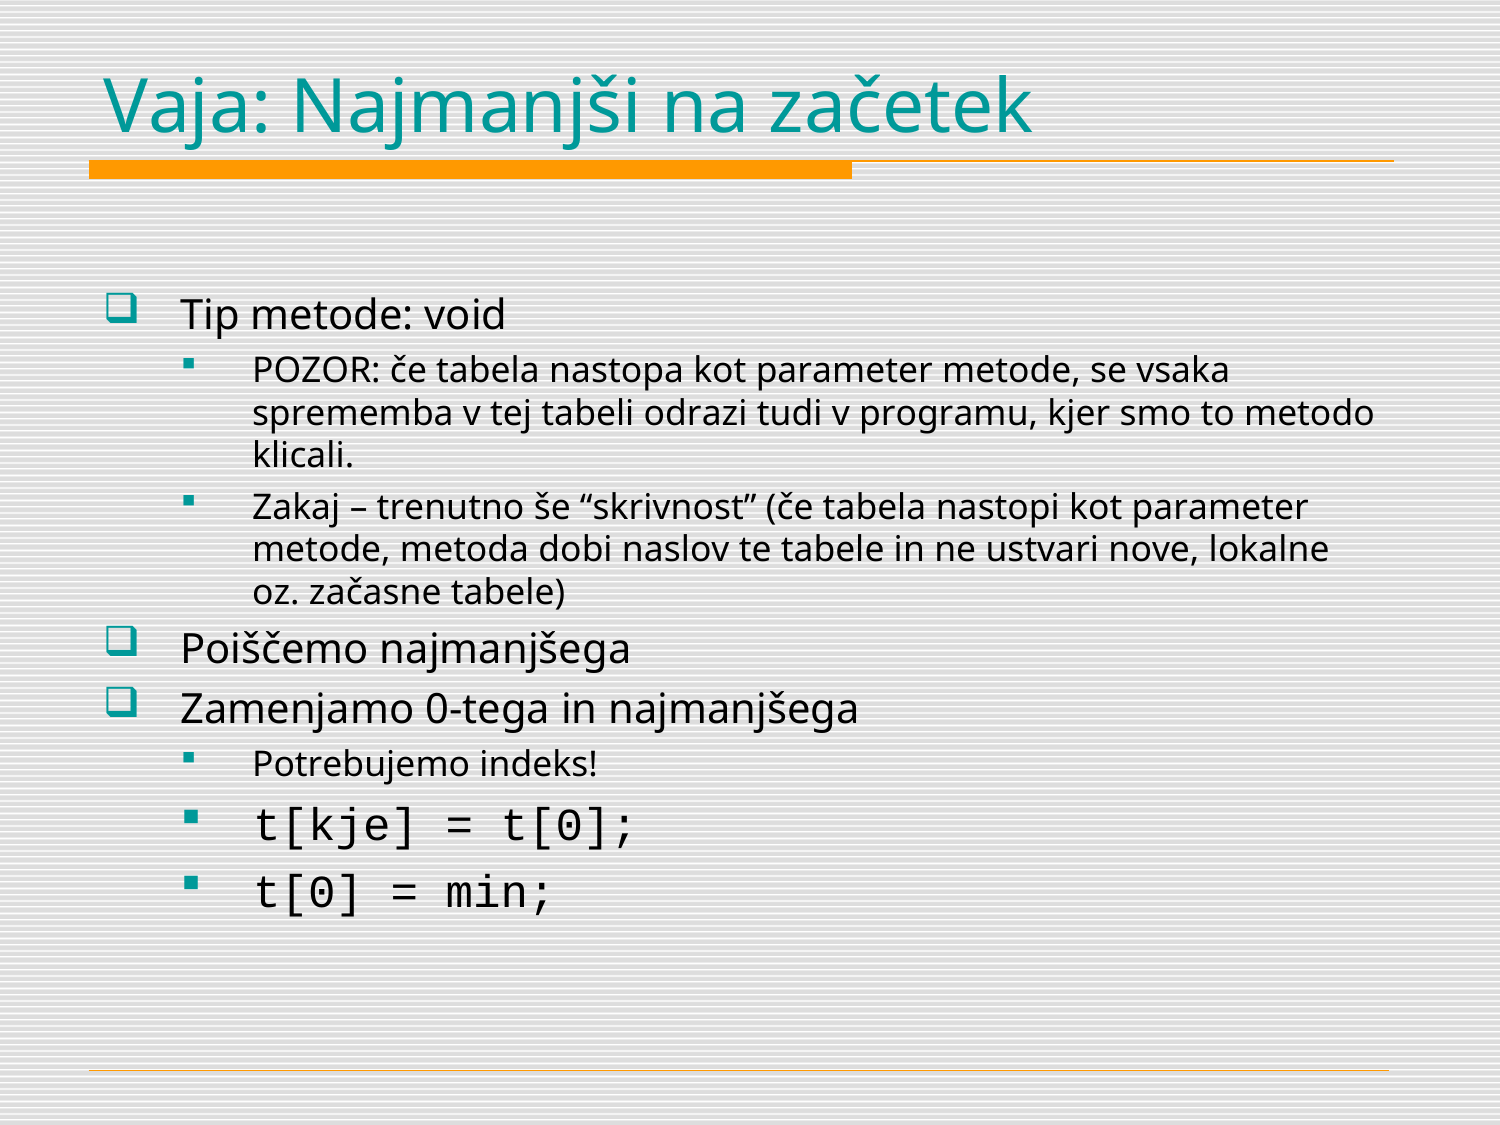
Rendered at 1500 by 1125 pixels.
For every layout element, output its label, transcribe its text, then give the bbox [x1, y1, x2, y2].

list Tip metode: void POZOR: če tabela nastopa kot parameter metode, se vsaka sprememba v tej tabeli odrazi tudi v programu, kjer smo to metodo klicali. Zakaj – trenutno še “skrivnost” (če tabela nastopi kot parameter metode, metoda dobi naslov te tabele in ne ustvari nove, lokalne oz. začasne tabele) Poiščemo najmanjšega Zamenjamo 0-tega in najmanjšega Potrebujemo indeks! t[kje] = t[0]; t[0] = min; [88, 220, 1401, 1059]
title Vaja: Najmanjši na začetek [88, 42, 1401, 155]
picture [0, 0, 1500, 1125]
